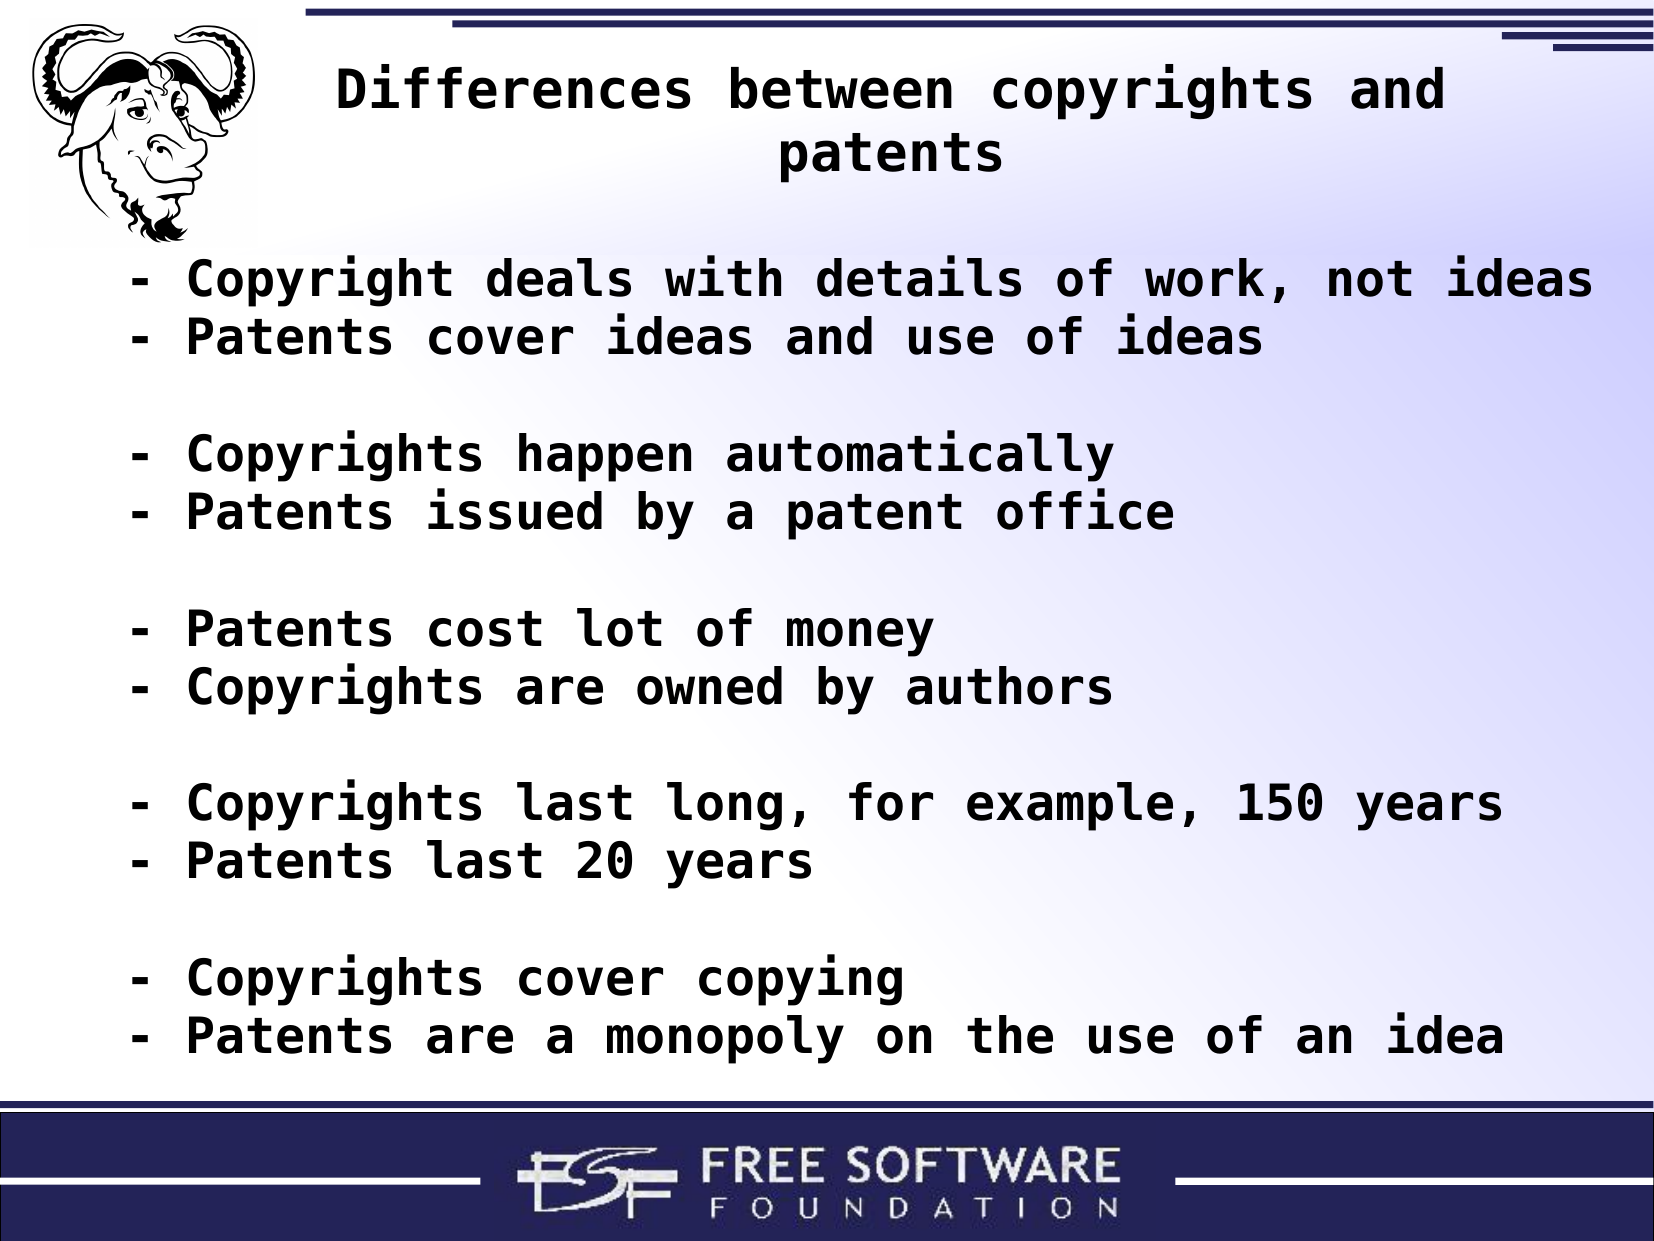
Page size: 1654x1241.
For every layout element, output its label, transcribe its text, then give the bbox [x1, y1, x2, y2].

text_box - Copyright deals with details of work, not ideas - Patents cover ideas and use of ideas - Copyrights happen automatically - Patents issued by a patent office - Patents cost lot of money - Copyrights are owned by authors - Copyrights last long, for example, 150 years - Patents last 20 years - Copyrights cover copying - Patents are a monopoly on the use of an idea [0, 249, 1613, 1066]
picture [494, 1119, 1156, 1241]
text_box Differences between copyrights and patents [317, 58, 1467, 185]
text_box [0, 0, 1654, 1241]
picture [29, 18, 258, 248]
